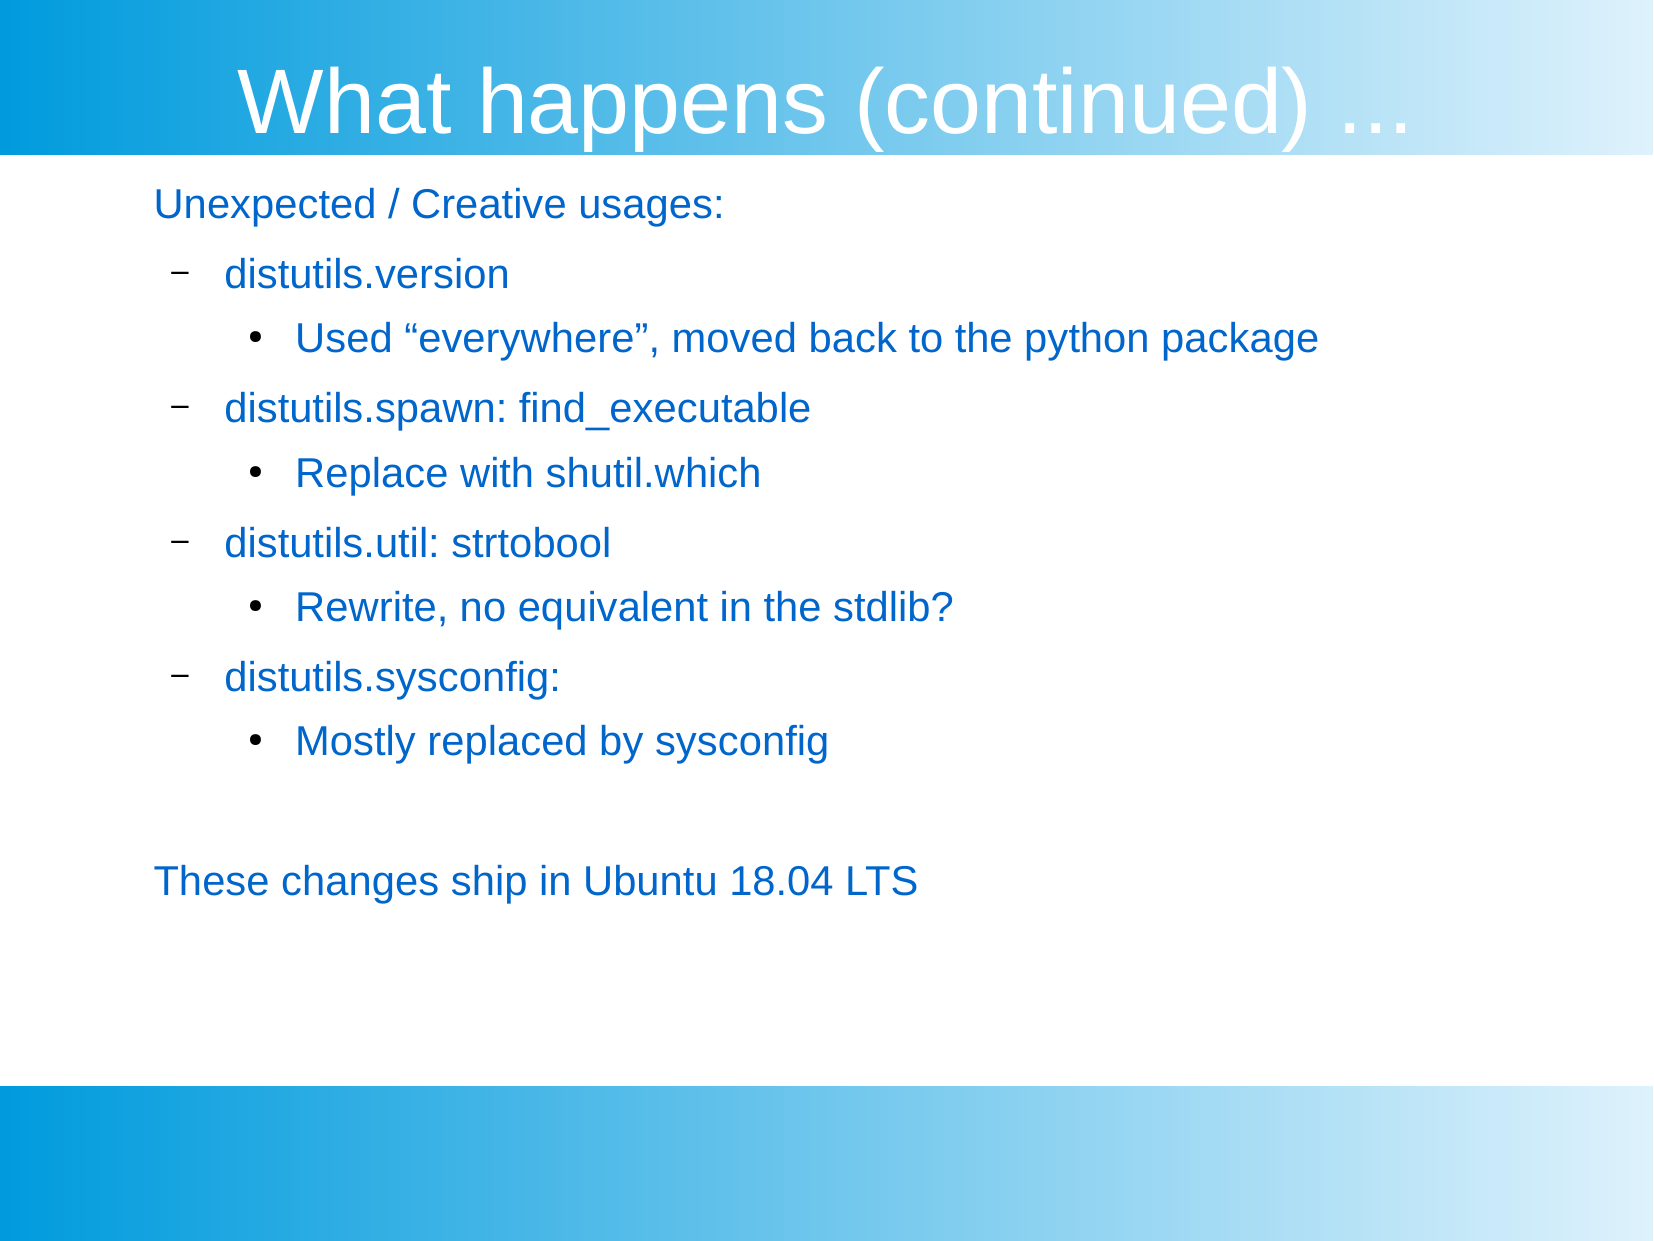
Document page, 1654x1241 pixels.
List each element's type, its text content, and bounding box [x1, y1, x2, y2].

title What happens (continued) ... [82, 49, 1571, 155]
list Unexpected / Creative usages: distutils.version Used “everywhere”, moved back to the python package distutils.spawn: find_executable Replace with shutil.which distutils.util: strtobool Rewrite, no equivalent in the stdlib? distutils.sysconfig: Mostly replaced by sysconfig These changes ship in Ubuntu 18.04 LTS [82, 180, 1571, 271]
